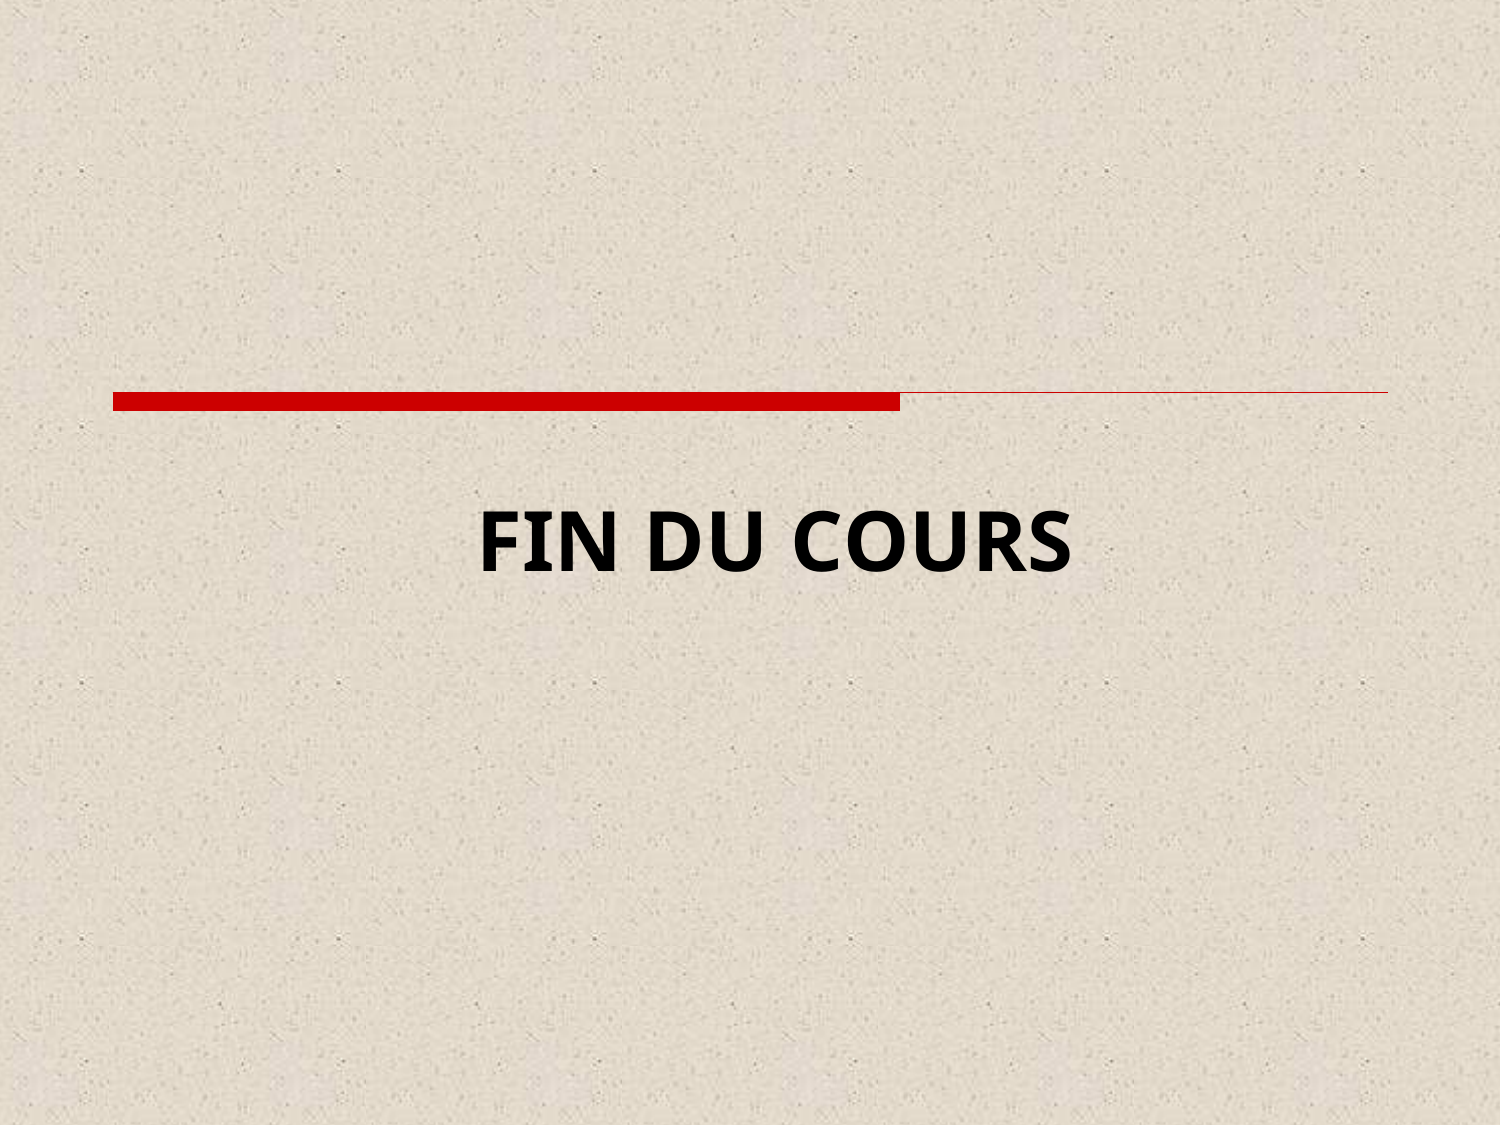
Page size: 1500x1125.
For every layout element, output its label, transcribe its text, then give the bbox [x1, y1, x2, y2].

picture [0, 0, 1500, 1125]
subtitle FIN DU COURS [199, 474, 1350, 738]
